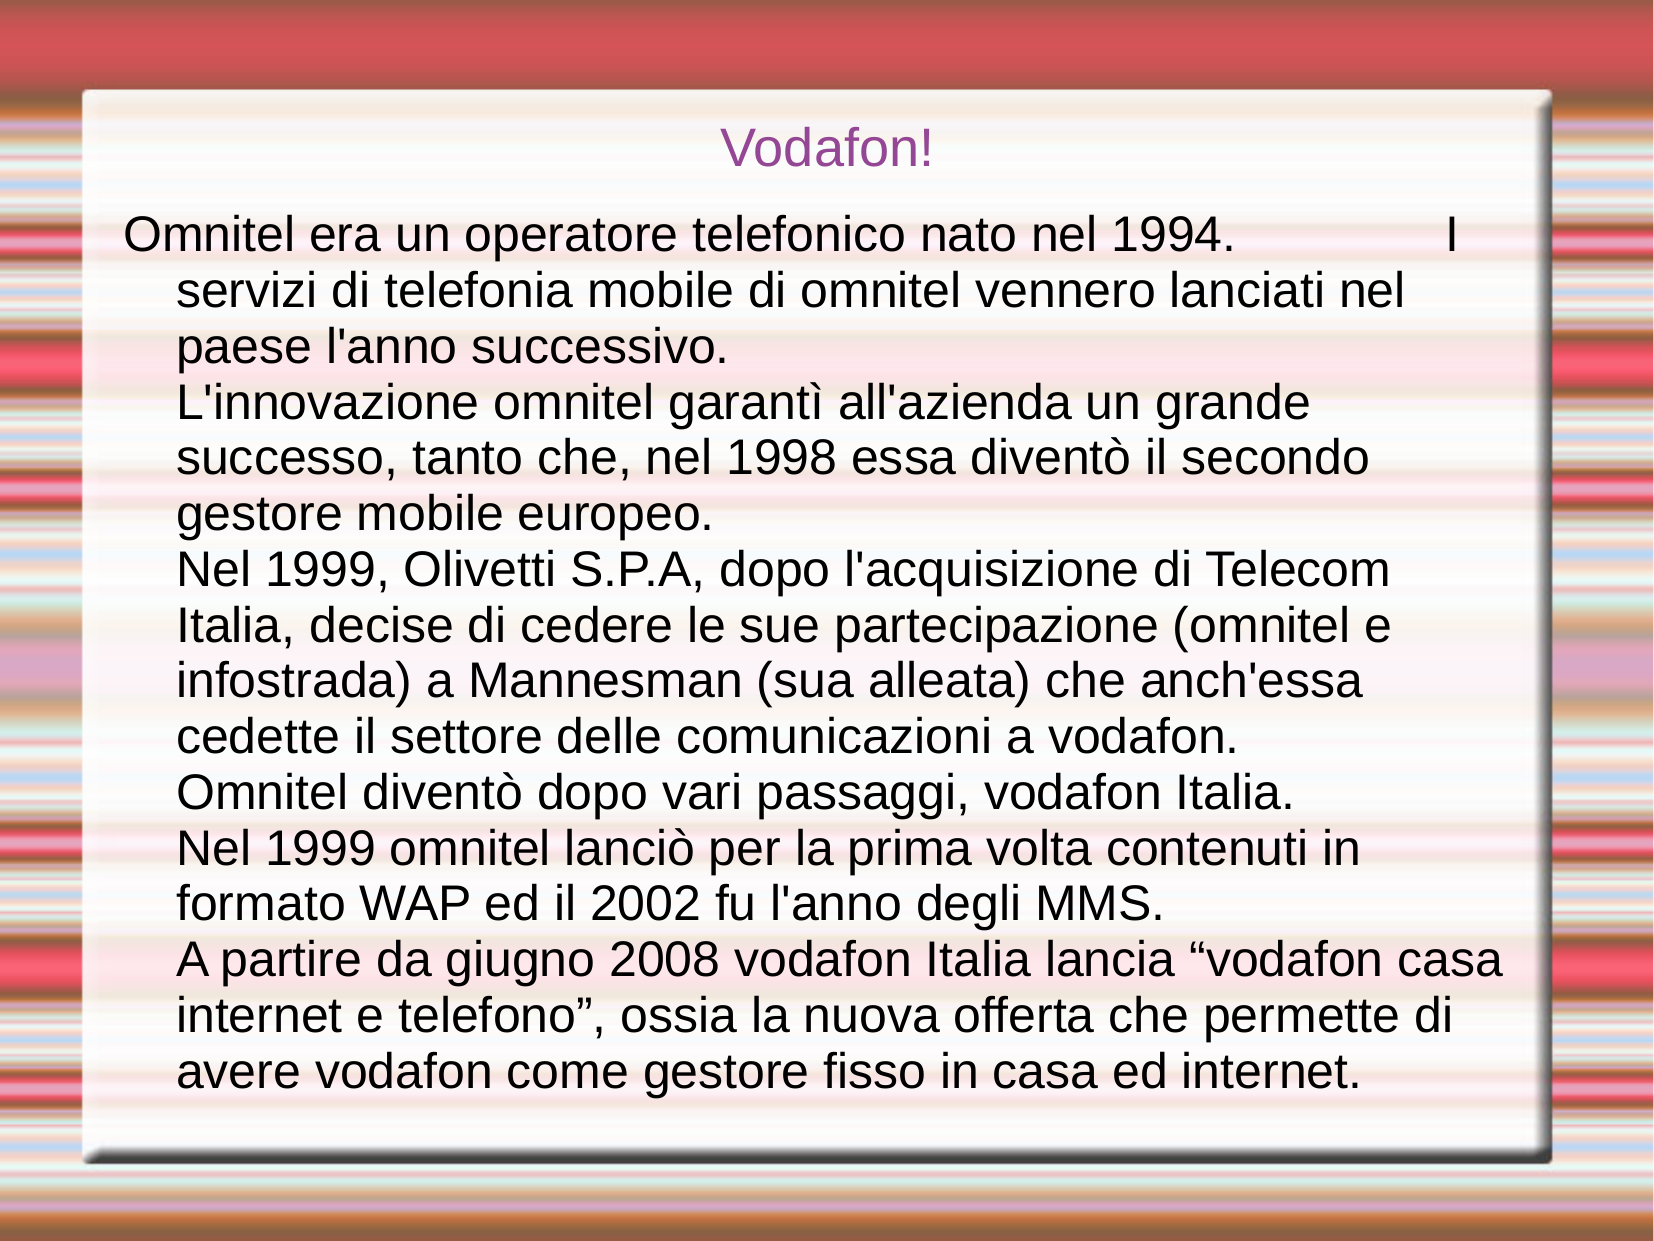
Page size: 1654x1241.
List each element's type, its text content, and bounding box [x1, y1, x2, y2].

title Vodafon! [121, 88, 1534, 207]
list Omnitel era un operatore telefonico nato nel 1994. I servizi di telefonia mobile di omnitel vennero lanciati nel paese l'anno successivo. L'innovazione omnitel garantì all'azienda un grande successo, tanto che, nel 1998 essa diventò il secondo gestore mobile europeo. Nel 1999, Olivetti S.P.A, dopo l'acquisizione di Telecom Italia, decise di cedere le sue partecipazione (omnitel e infostrada) a Mannesman (sua alleata) che anch'essa cedette il settore delle comunicazioni a vodafon. Omnitel diventò dopo vari passaggi, vodafon Italia. Nel 1999 omnitel lanciò per la prima volta contenuti in formato WAP ed il 2002 fu l'anno degli MMS. A partire da giugno 2008 vodafon Italia lancia “vodafon casa internet e telefono”, ossia la nuova offerta che permette di avere vodafon come gestore fisso in casa ed internet. [105, 206, 1506, 1123]
picture [0, 0, 1654, 1241]
